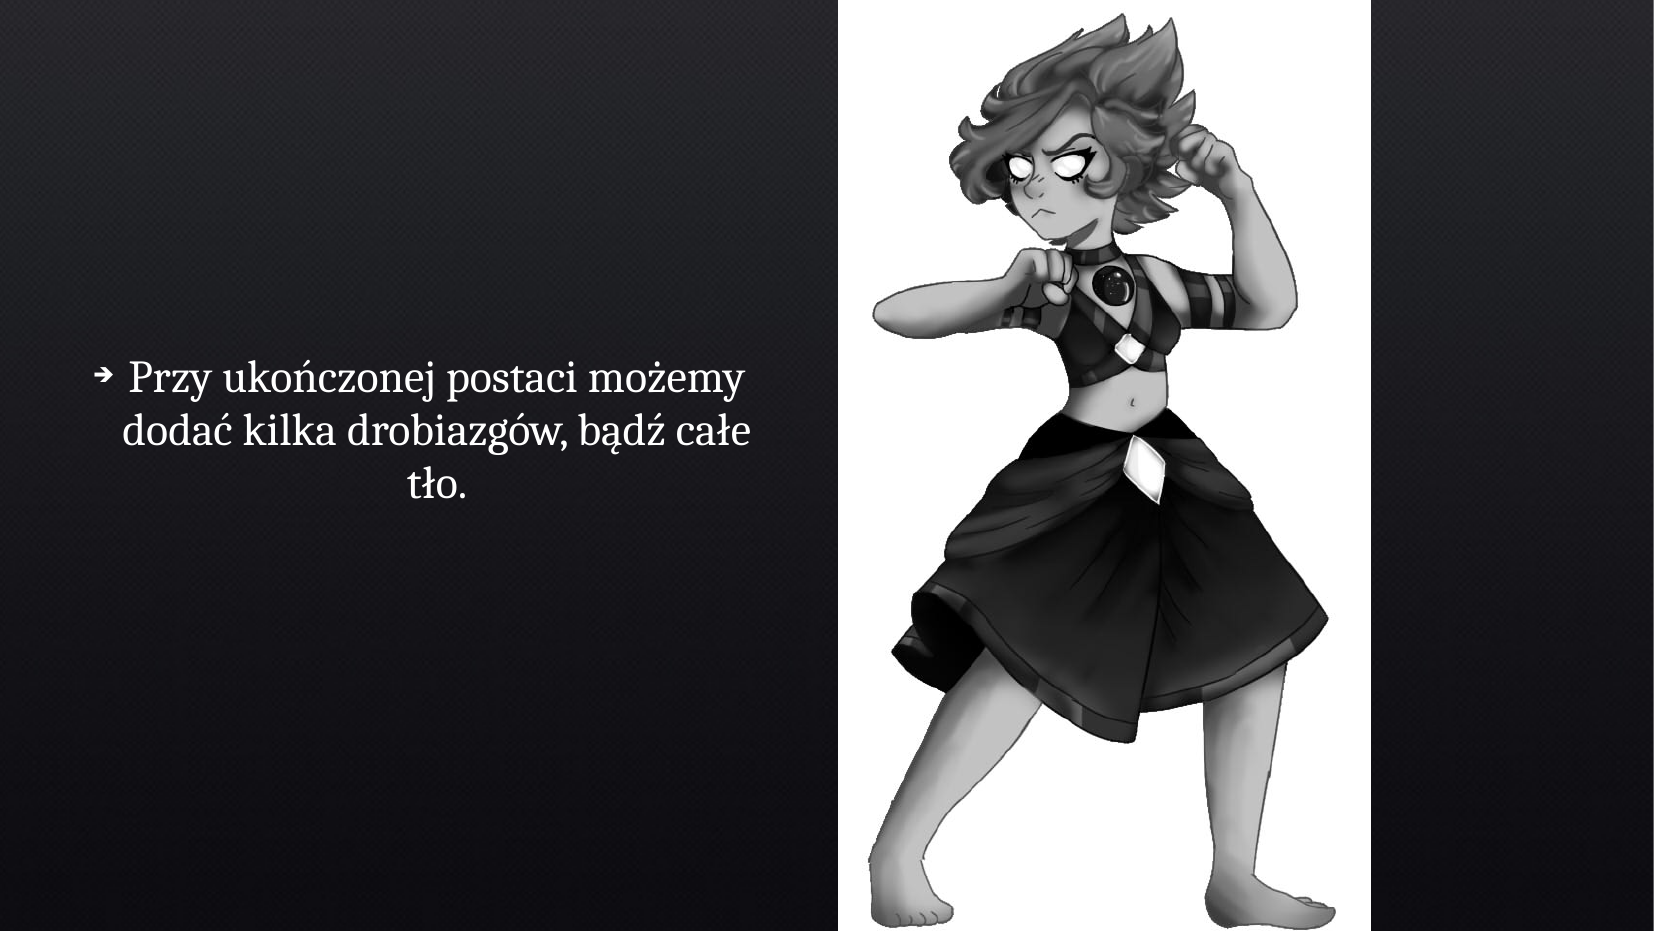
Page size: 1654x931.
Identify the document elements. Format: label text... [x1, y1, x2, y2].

picture [0, 0, 1654, 931]
title Przy ukończonej postaci możemy dodać kilka drobiazgów, bądź całe tło. [82, 246, 756, 615]
